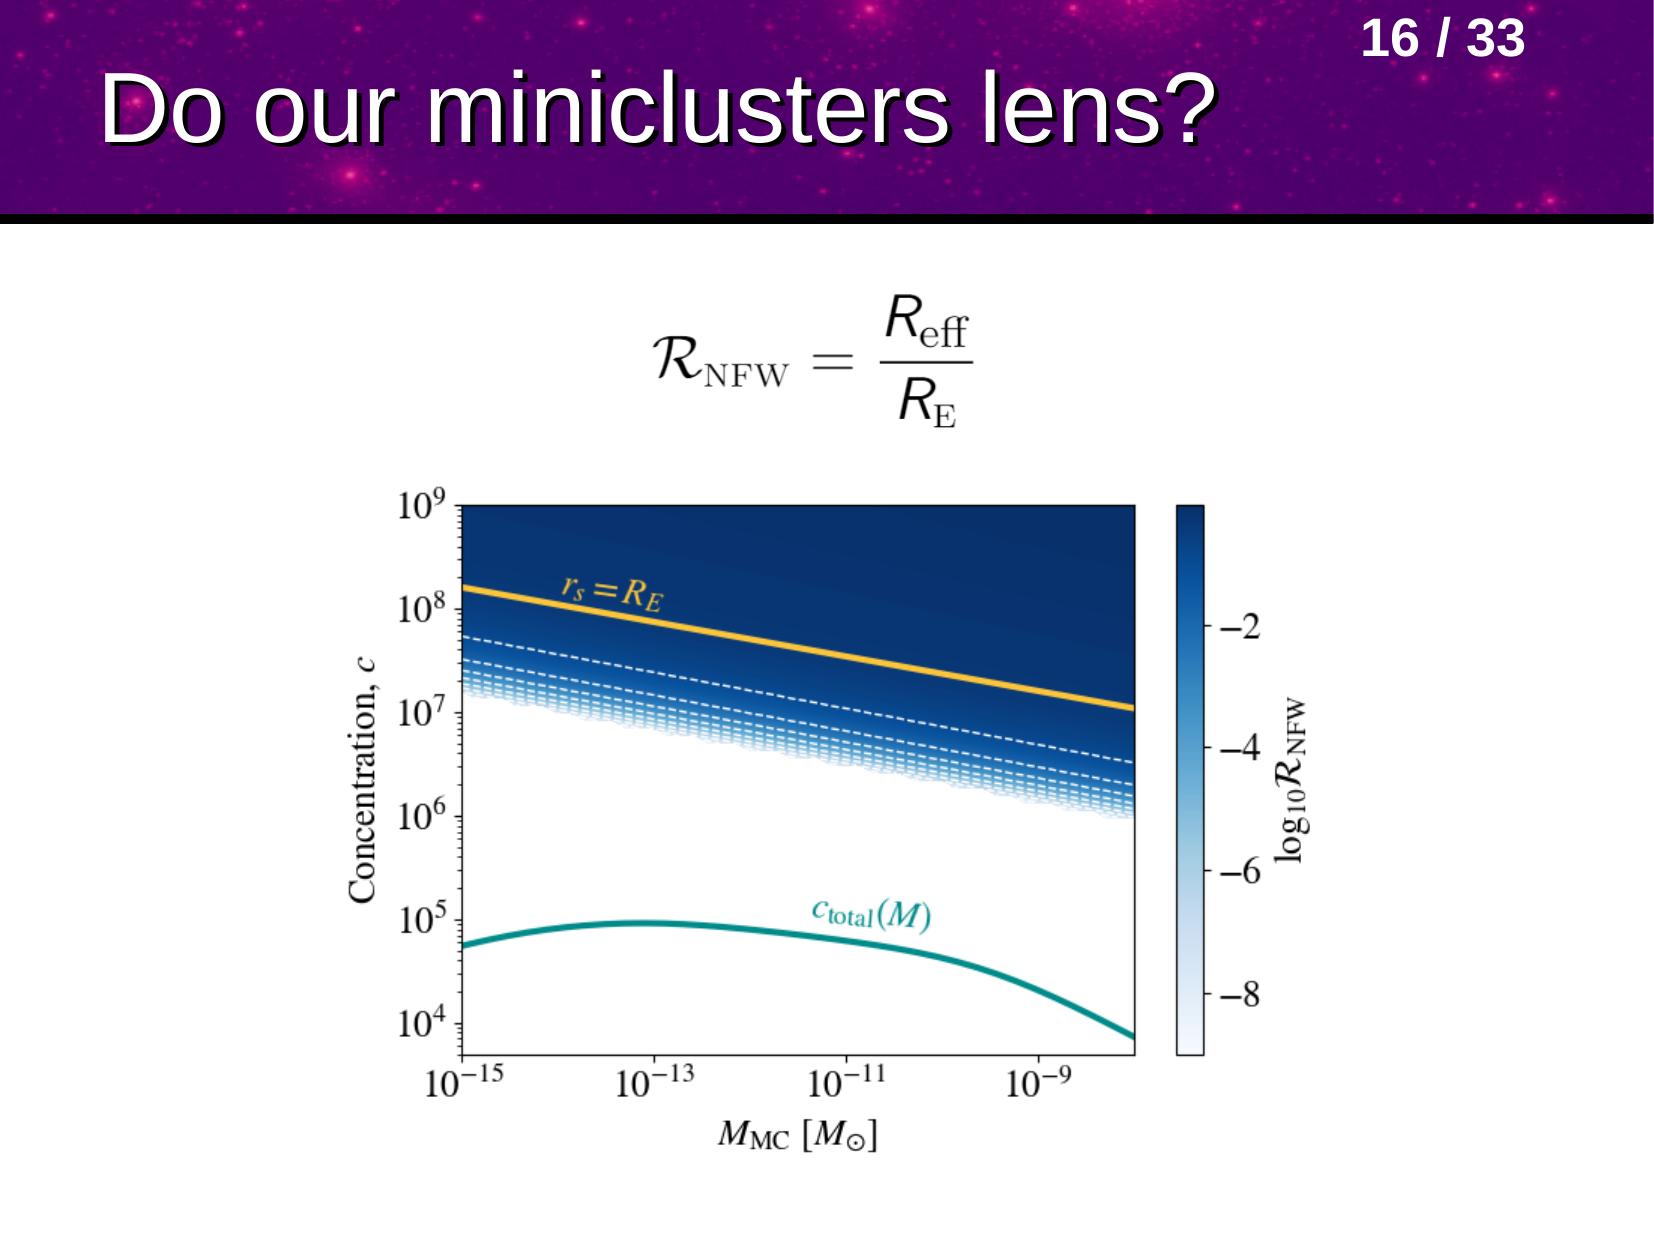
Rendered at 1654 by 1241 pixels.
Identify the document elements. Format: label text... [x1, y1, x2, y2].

text_box Do our miniclusters lens? [82, 44, 1654, 283]
text_box <number> / 33 [1345, 0, 1654, 77]
picture [0, 0, 1345, 214]
picture [307, 268, 1358, 1199]
